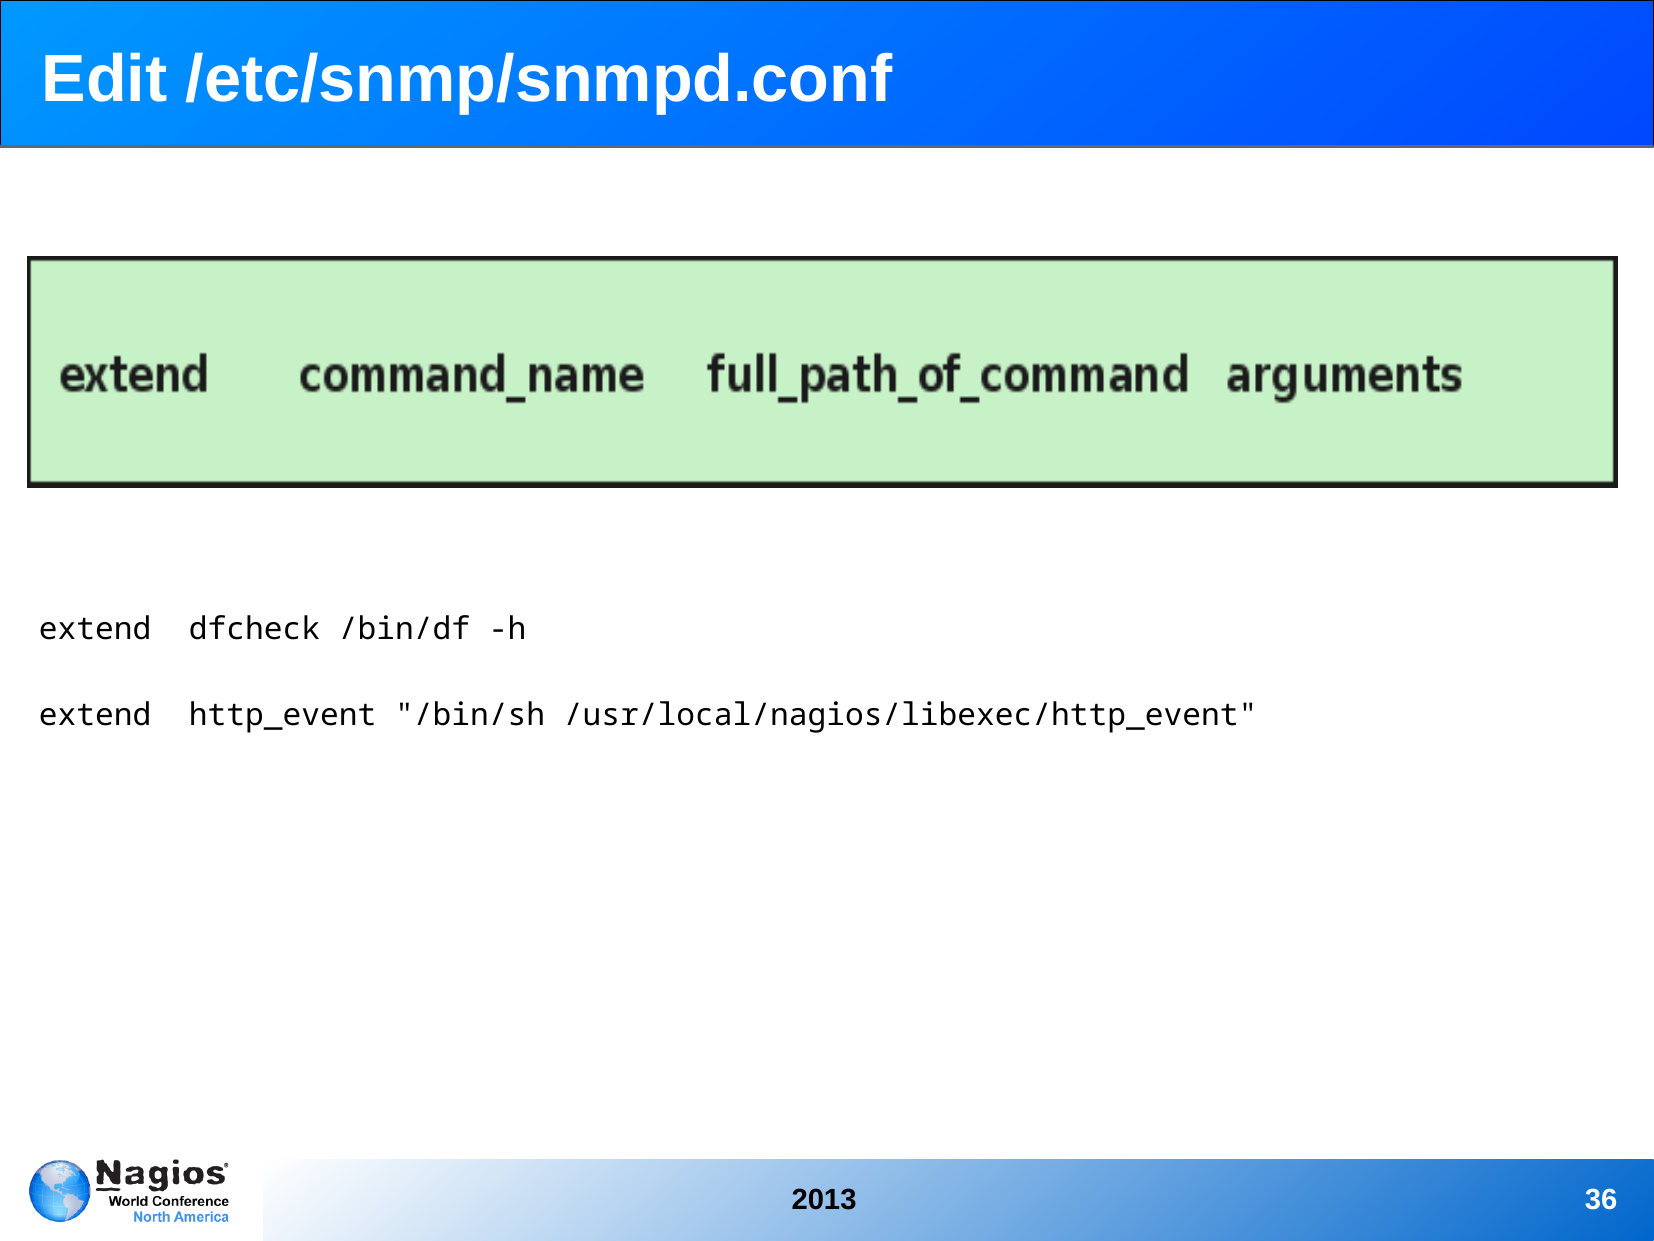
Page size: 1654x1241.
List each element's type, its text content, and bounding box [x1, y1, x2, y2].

picture [27, 256, 1618, 488]
title Edit /etc/snmp/snmpd.conf [41, 29, 1638, 127]
subtitle extend dfcheck /bin/df -h extend http_event "/bin/sh /usr/local/nagios/libexec/http_event" [38, 171, 1654, 1170]
picture [29, 1159, 229, 1235]
